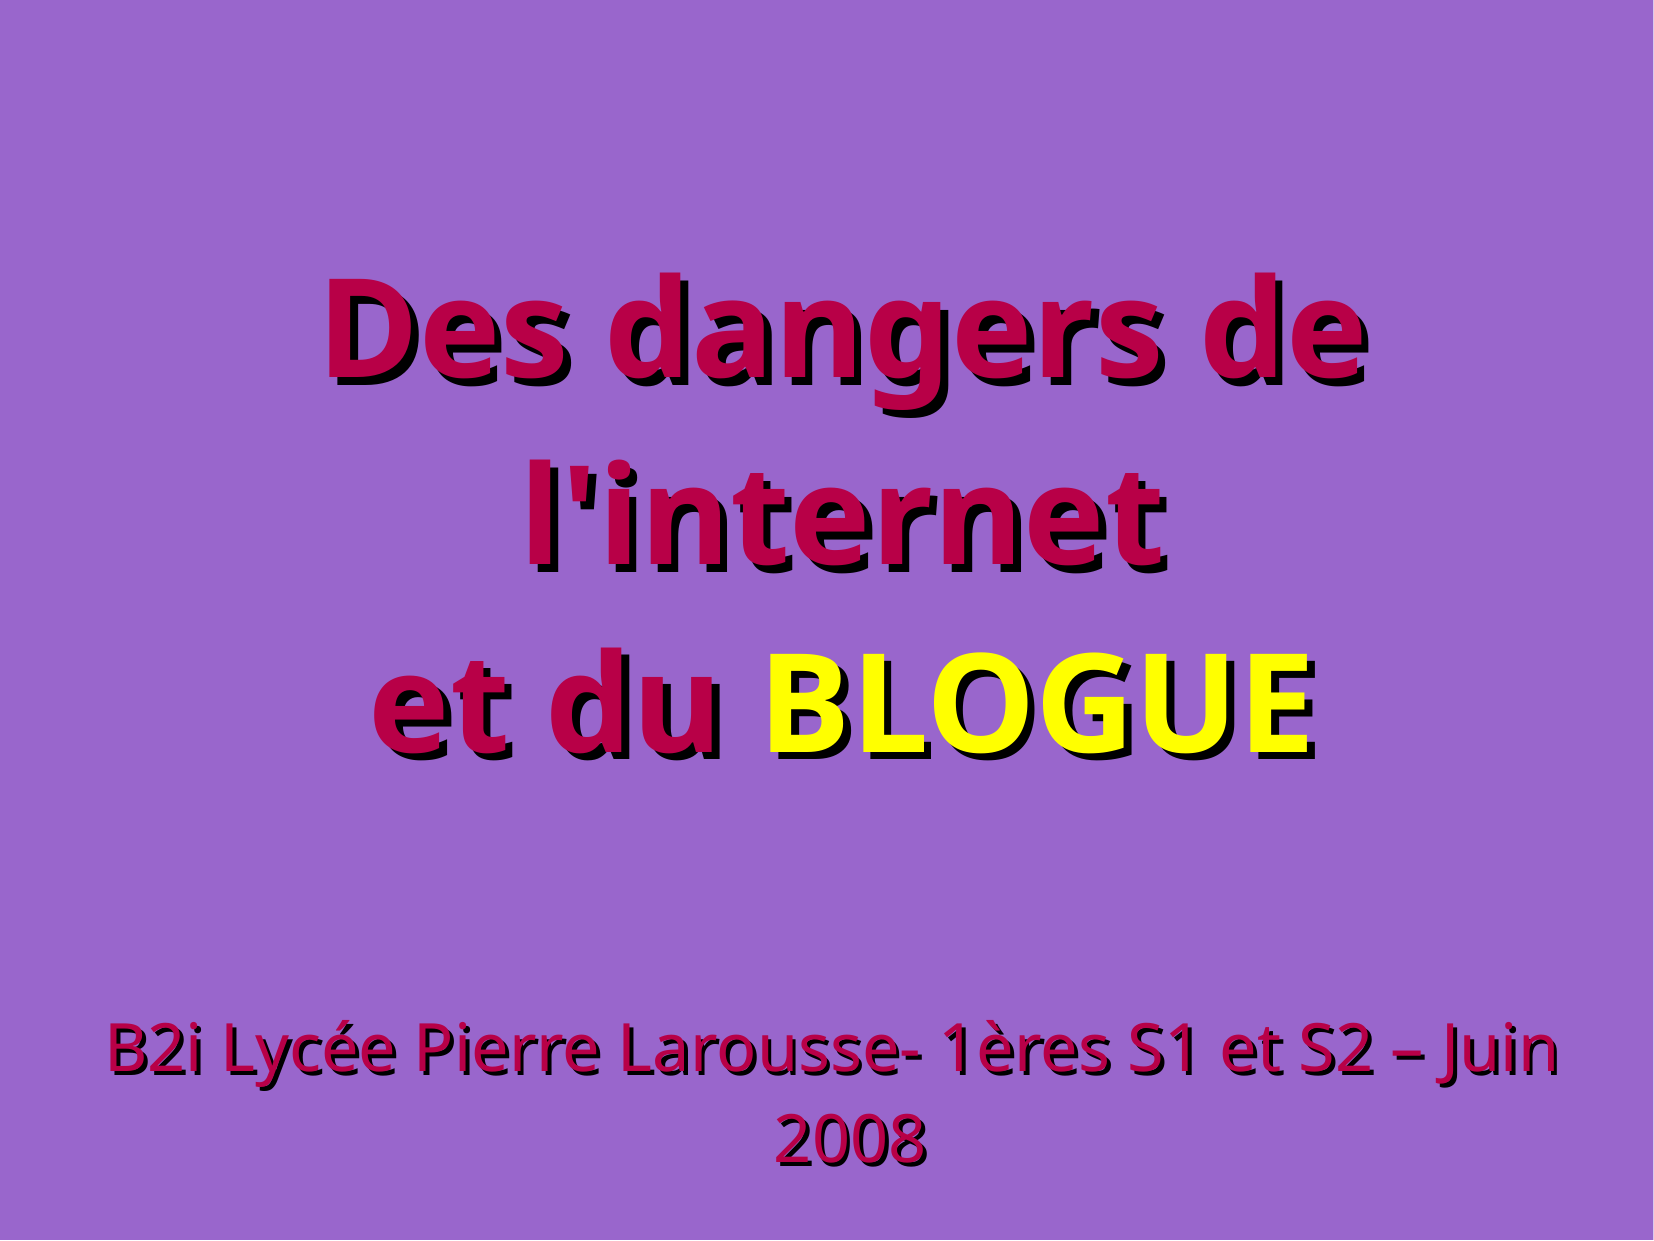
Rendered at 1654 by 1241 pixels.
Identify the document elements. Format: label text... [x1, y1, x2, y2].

subtitle B2i Lycée Pierre Larousse- 1ères S1 et S2 – Juin 2008 [29, 960, 1601, 1222]
text_box Des dangers de l'internet et du BLOGUE [120, 177, 1565, 846]
